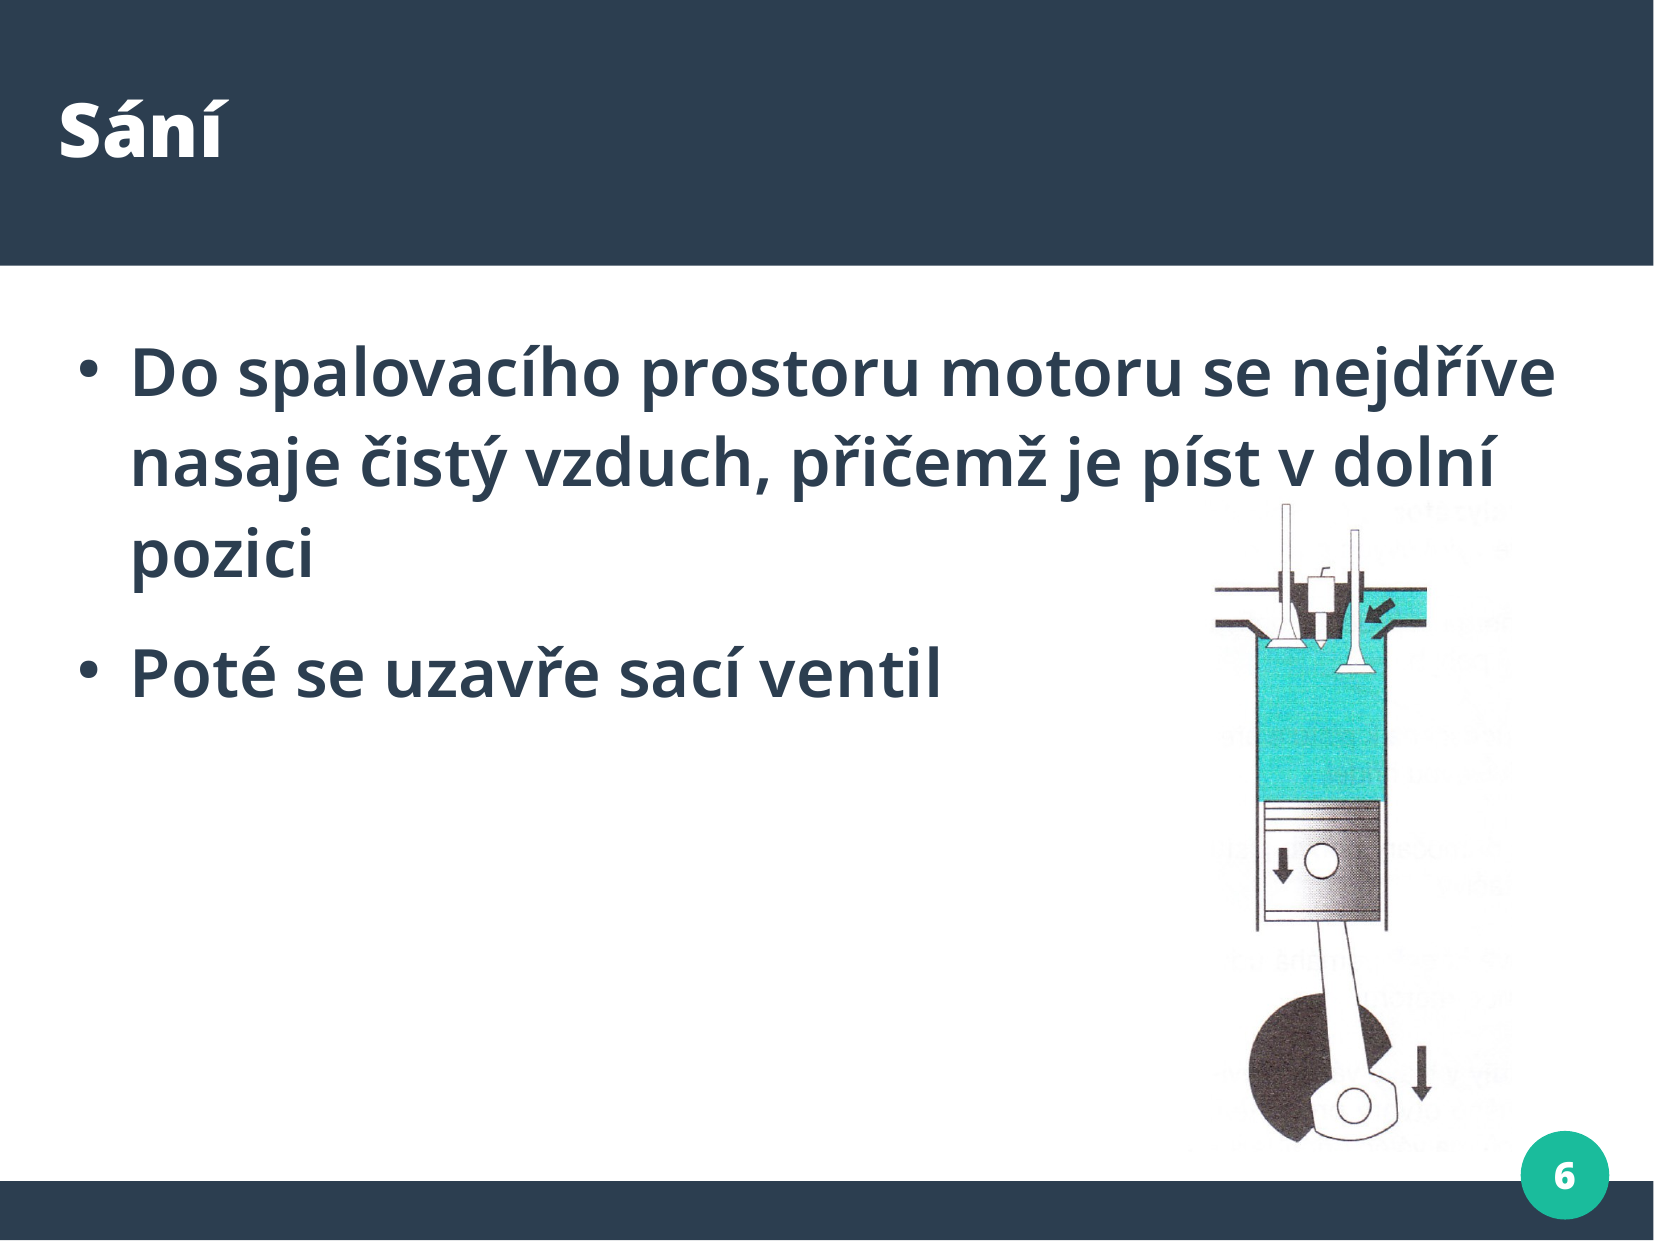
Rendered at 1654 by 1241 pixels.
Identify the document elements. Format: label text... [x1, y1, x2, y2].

picture [1181, 496, 1512, 1152]
title Sání [59, 49, 1595, 207]
list Do spalovacího prostoru motoru se nejdříve nasaje čistý vzduch, přičemž je píst v dolní pozici Poté se uzavře sací ventil [59, 324, 1595, 1152]
